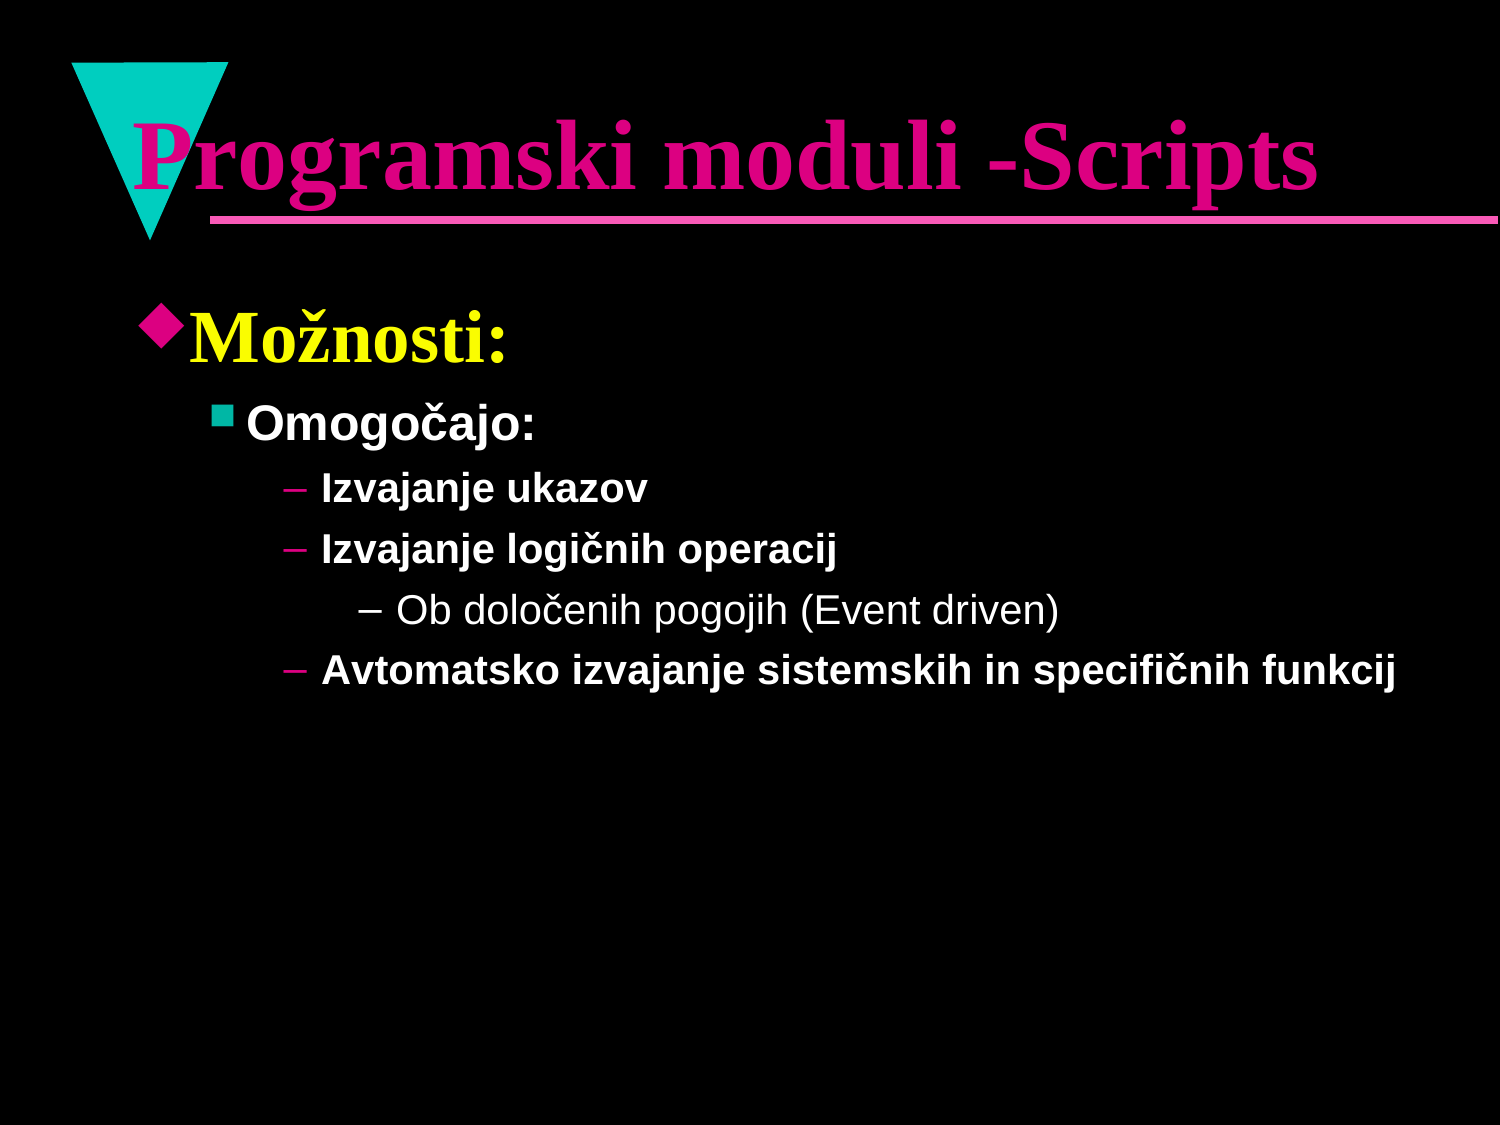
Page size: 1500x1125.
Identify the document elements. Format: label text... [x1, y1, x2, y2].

title Programski moduli -Scripts [117, 63, 1500, 251]
list Možnosti: Omogočajo: Izvajanje ukazov Izvajanje logičnih operacij Ob določenih pogojih (Event driven) Avtomatsko izvajanje sistemskih in specifičnih funkcij [118, 289, 1498, 965]
